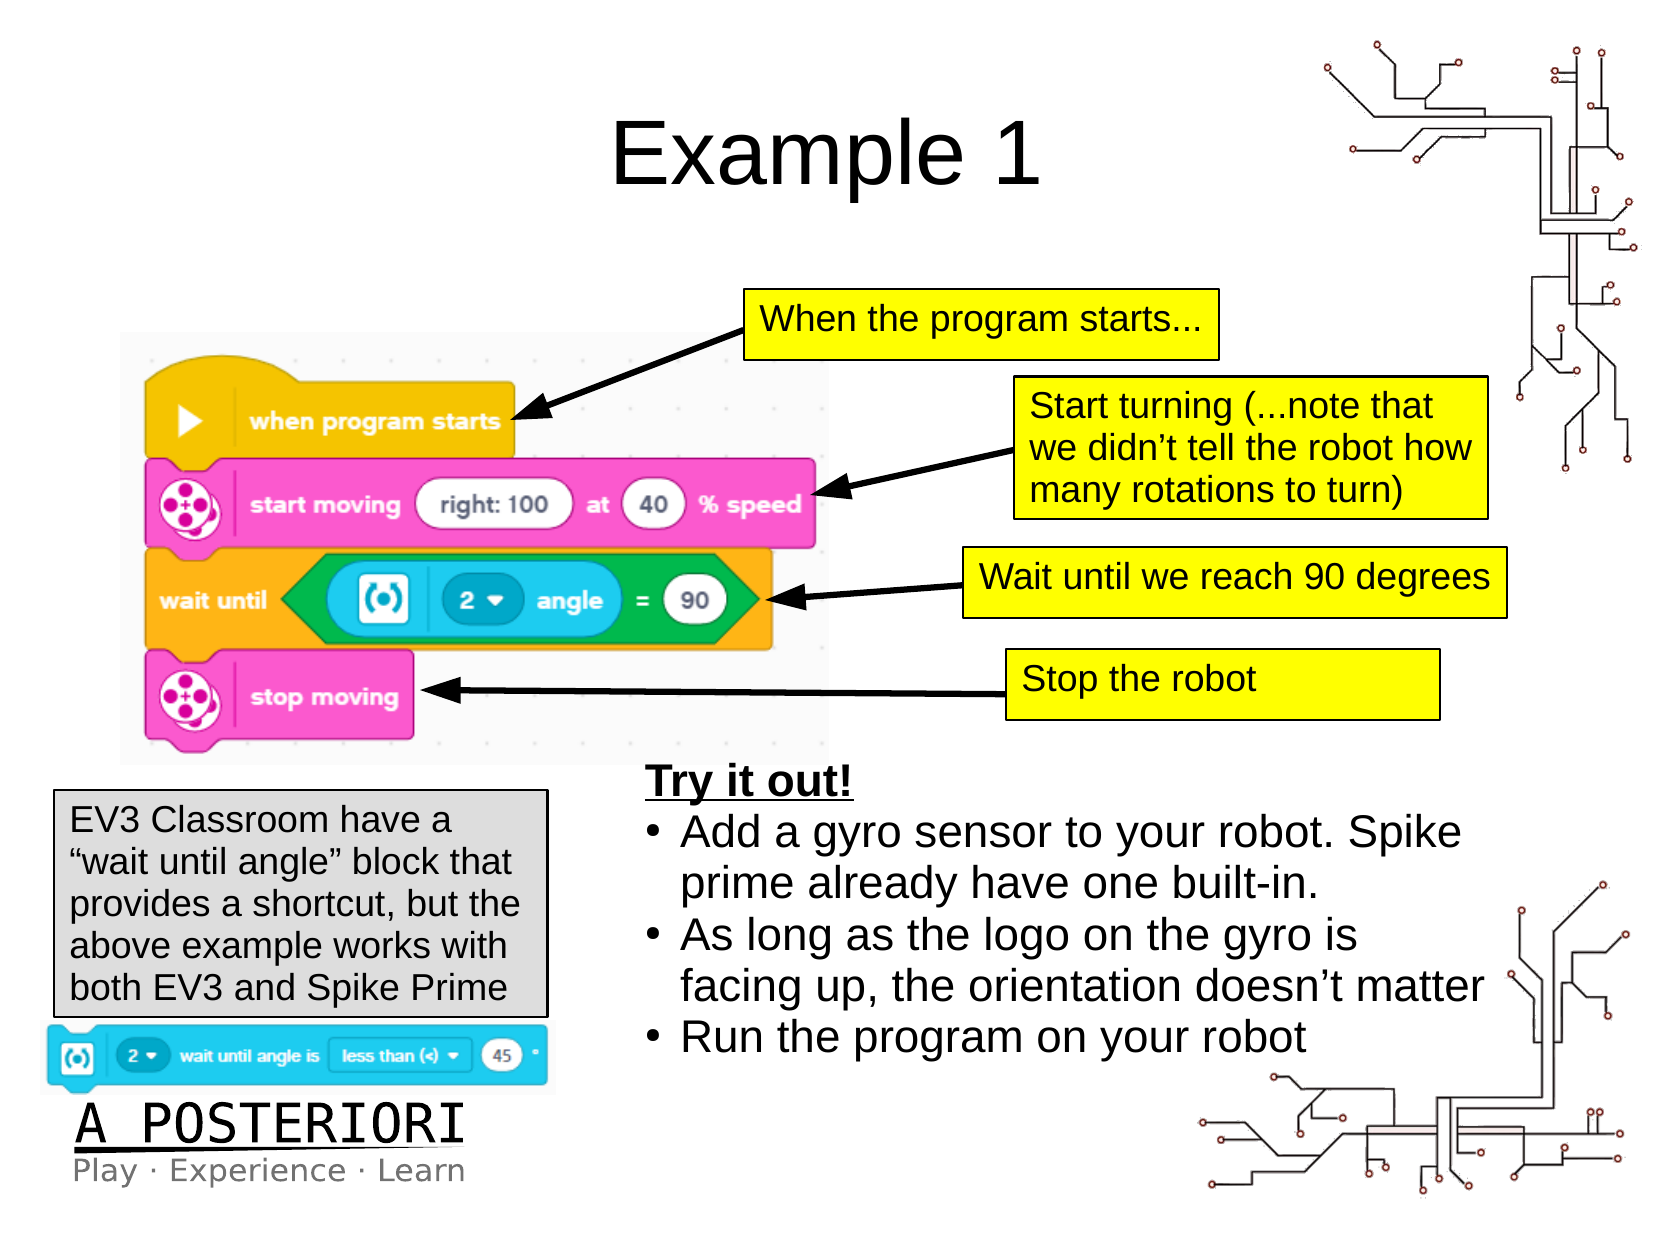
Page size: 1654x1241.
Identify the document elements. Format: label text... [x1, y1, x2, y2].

title Example 1 [82, 49, 1571, 257]
picture [1177, 863, 1635, 1200]
picture [120, 332, 829, 766]
text_box When the program starts... [743, 289, 1219, 361]
text_box Start turning (...note that we didn’t tell the robot how many rotations to turn) [1013, 376, 1489, 520]
picture [1305, 35, 1643, 495]
picture [40, 1020, 556, 1096]
text_box Wait until we reach 90 degrees [962, 546, 1507, 618]
text_box Stop the robot [1005, 649, 1441, 721]
text_box Try it out! Add a gyro sensor to your robot. Spike prime already have one built-in. As long as the logo on the gyro is facing up, the orientation doesn’t matter Run the program on your robot [630, 747, 1501, 1173]
text_box EV3 Classroom have a “wait until angle” block that provides a shortcut, but the above example works with both EV3 and Spike Prime [53, 790, 548, 1017]
